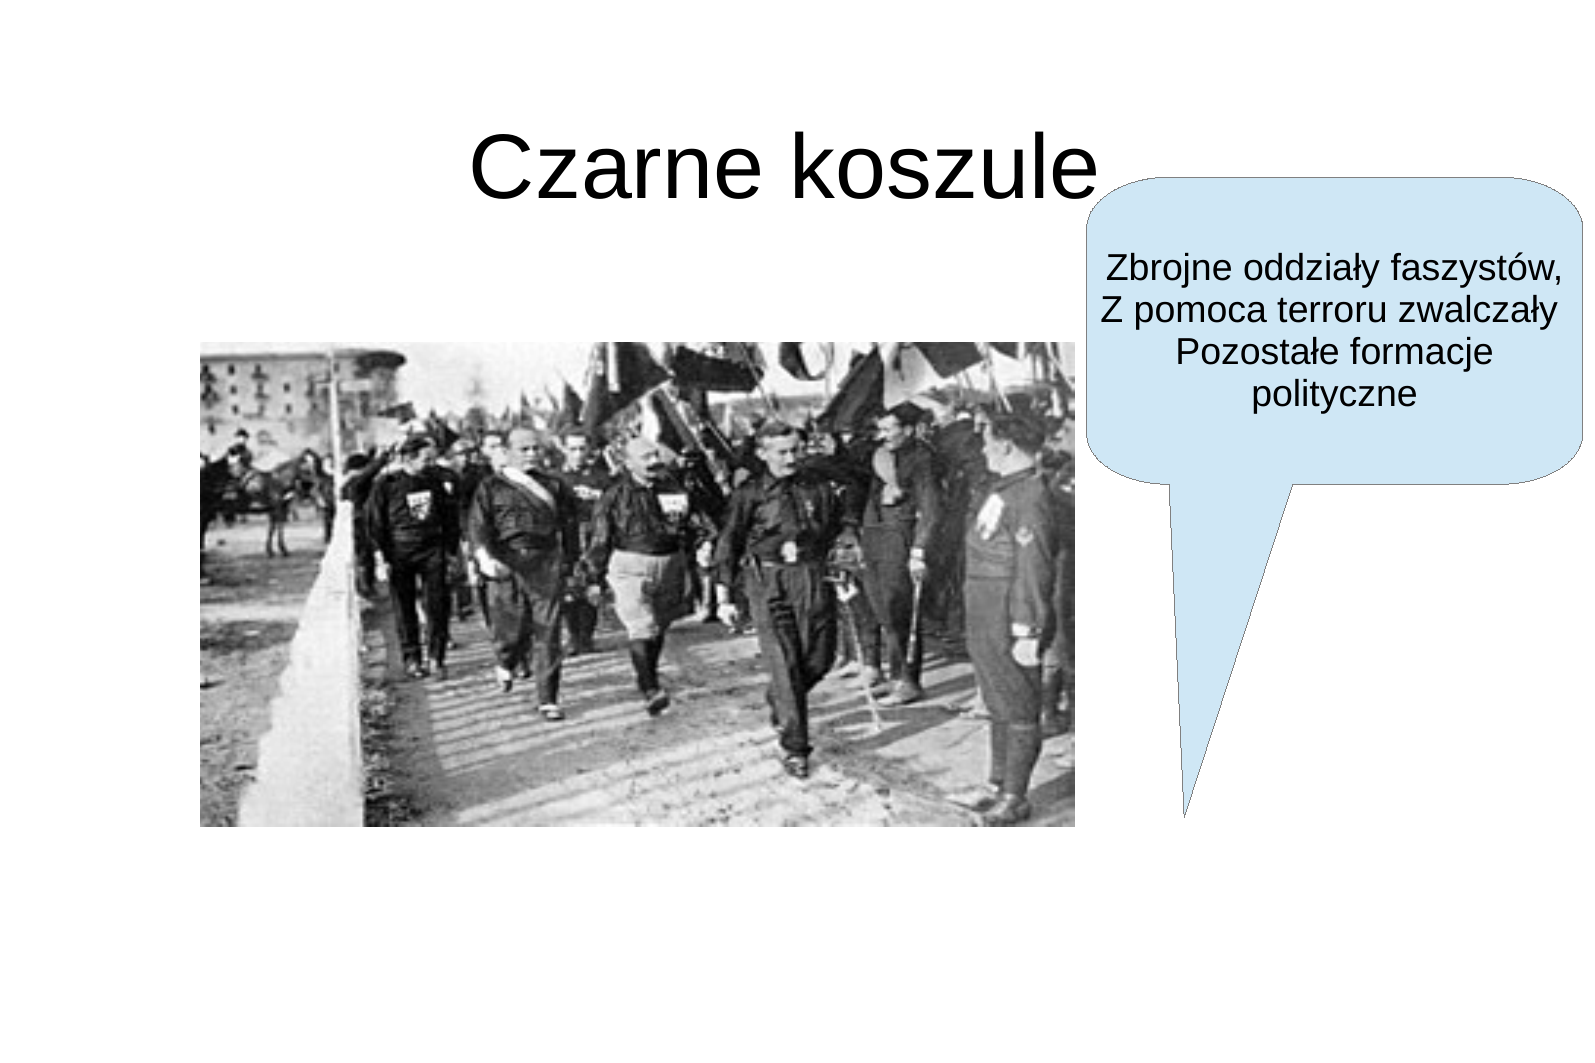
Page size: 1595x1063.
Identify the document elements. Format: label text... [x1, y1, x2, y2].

text_box Zbrojne oddziały faszystów, Z pomoca terroru zwalczały Pozostałe formacje polityczne [1086, 177, 1583, 818]
title Czarne koszule [117, 78, 1479, 256]
picture [200, 342, 1075, 827]
subtitle [117, 295, 1479, 966]
